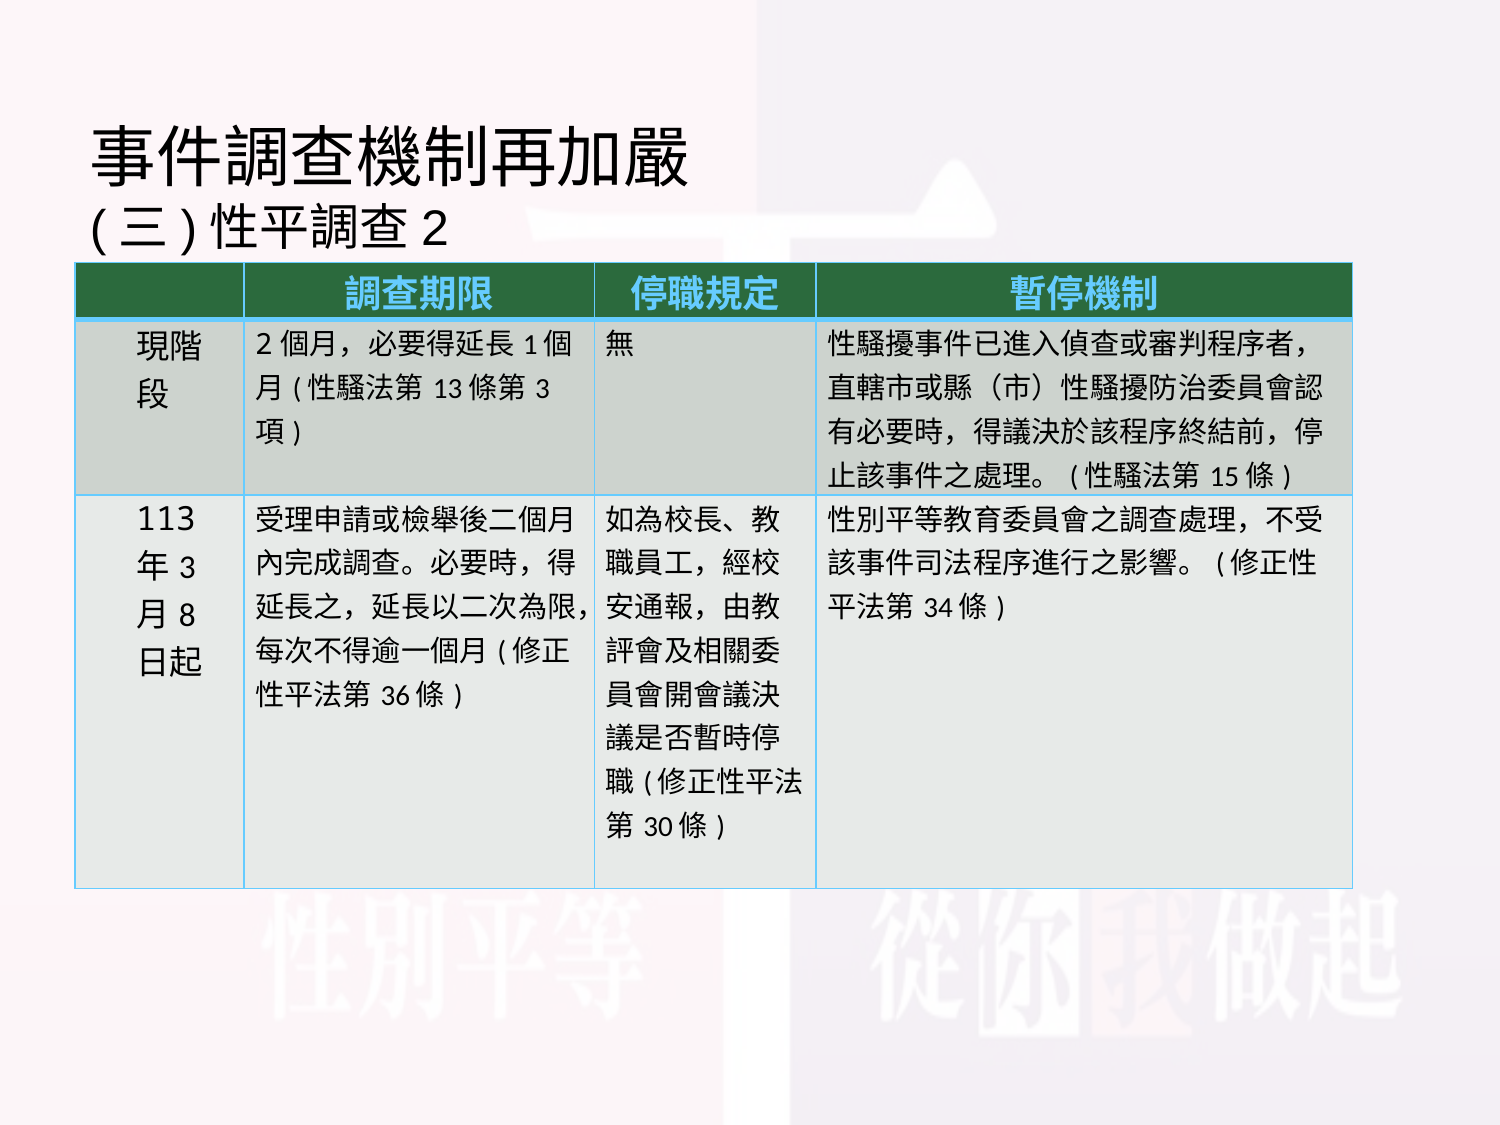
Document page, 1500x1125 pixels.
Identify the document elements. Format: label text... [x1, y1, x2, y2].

table_cell 無 [595, 322, 815, 494]
table_cell 性別平等教育委員會之調查處理，不受該事件司法程序進行之影響。(修正性平法第34條) [817, 496, 1352, 888]
table_header 停職規定 [595, 263, 815, 317]
table_header [76, 263, 243, 317]
table_cell 113年3月8日起 [76, 496, 243, 888]
table_cell 性騷擾事件已進入偵查或審判程序者，直轄市或縣（市）性騷擾防治委員會認有必要時，得議決於該程序終結前，停止該事件之處理。(性騷法第15條) [817, 322, 1352, 494]
table_header 調查期限 [245, 263, 594, 317]
table_cell 現階段 [76, 322, 243, 494]
table_cell 2個月，必要得延長1個月(性騷法第13條第3項) [245, 322, 594, 494]
table_cell 受理申請或檢舉後二個月內完成調查。必要時，得延長之，延長以二次為限，每次不得逾一個月(修正性平法第36條) [245, 496, 594, 888]
title 事件調查機制再加嚴 (三)性平調查2 [74, 45, 1425, 263]
table_cell 如為校長、教職員工，經校安通報，由教評會及相關委員會開會議決議是否暫時停職(修正性平法第30條) [595, 496, 815, 888]
table_header 暫停機制 [817, 263, 1352, 317]
